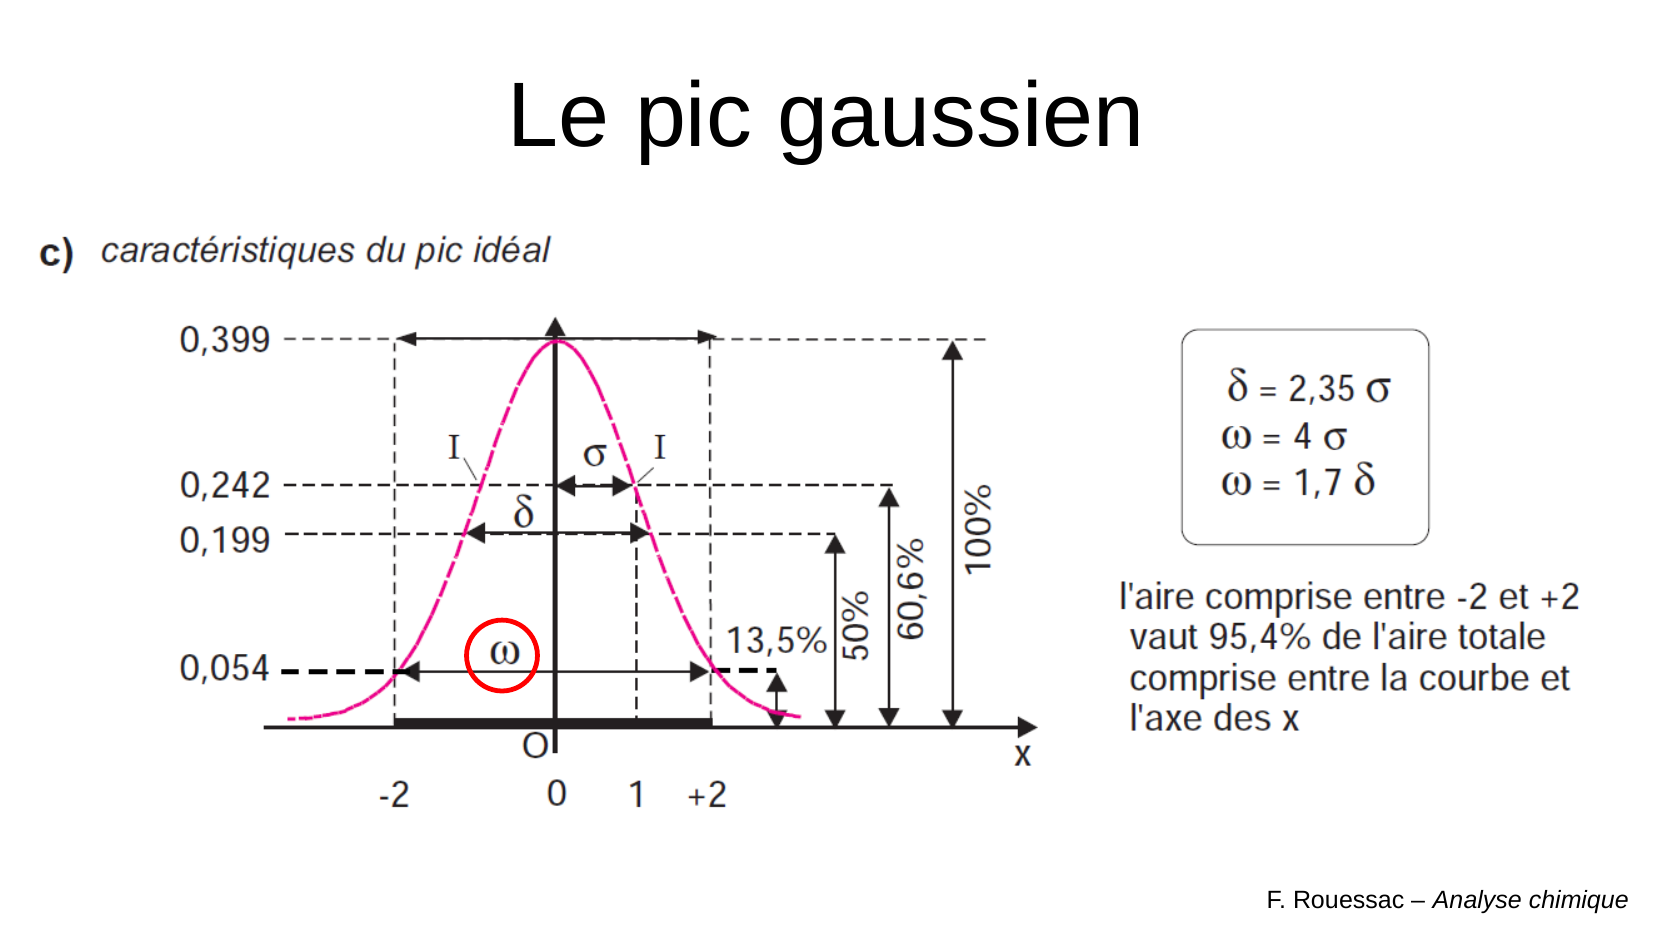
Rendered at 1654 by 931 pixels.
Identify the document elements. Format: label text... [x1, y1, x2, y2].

title Le pic gaussien [82, 37, 1571, 193]
text_box F. Rouessac – Analyse chimique [1251, 878, 1654, 922]
picture [20, 212, 1642, 861]
